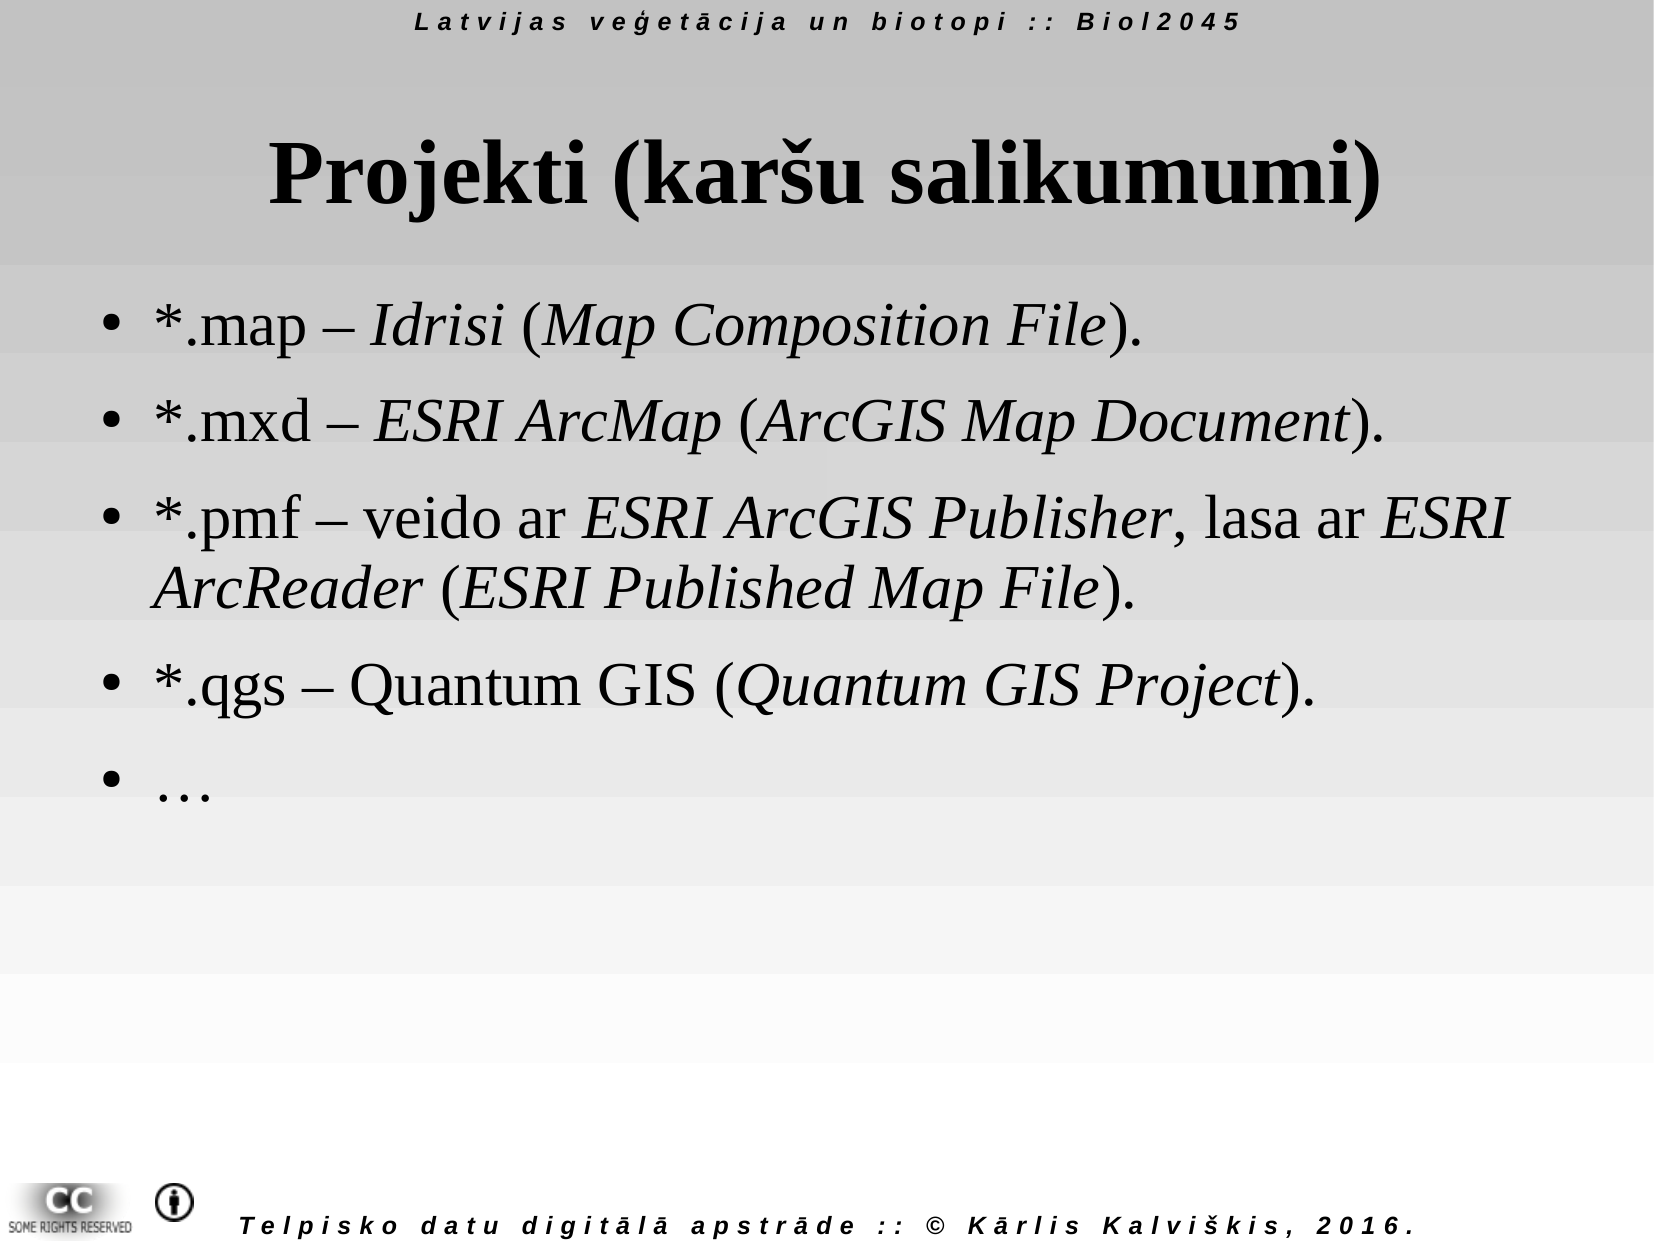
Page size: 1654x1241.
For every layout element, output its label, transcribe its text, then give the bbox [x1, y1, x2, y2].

picture [0, 0, 1654, 1241]
list *.map – Idrisi (Map Composition File). *.mxd – ESRI ArcMap (ArcGIS Map Document). *.pmf – veido ar ESRI ArcGIS Publisher, lasa ar ESRI ArcReader (ESRI Published Map File). *.qgs – Quantum GIS (Quantum GIS Project). … [82, 289, 1571, 1098]
title Projekti (karšu salikumumi) [29, 49, 1625, 296]
